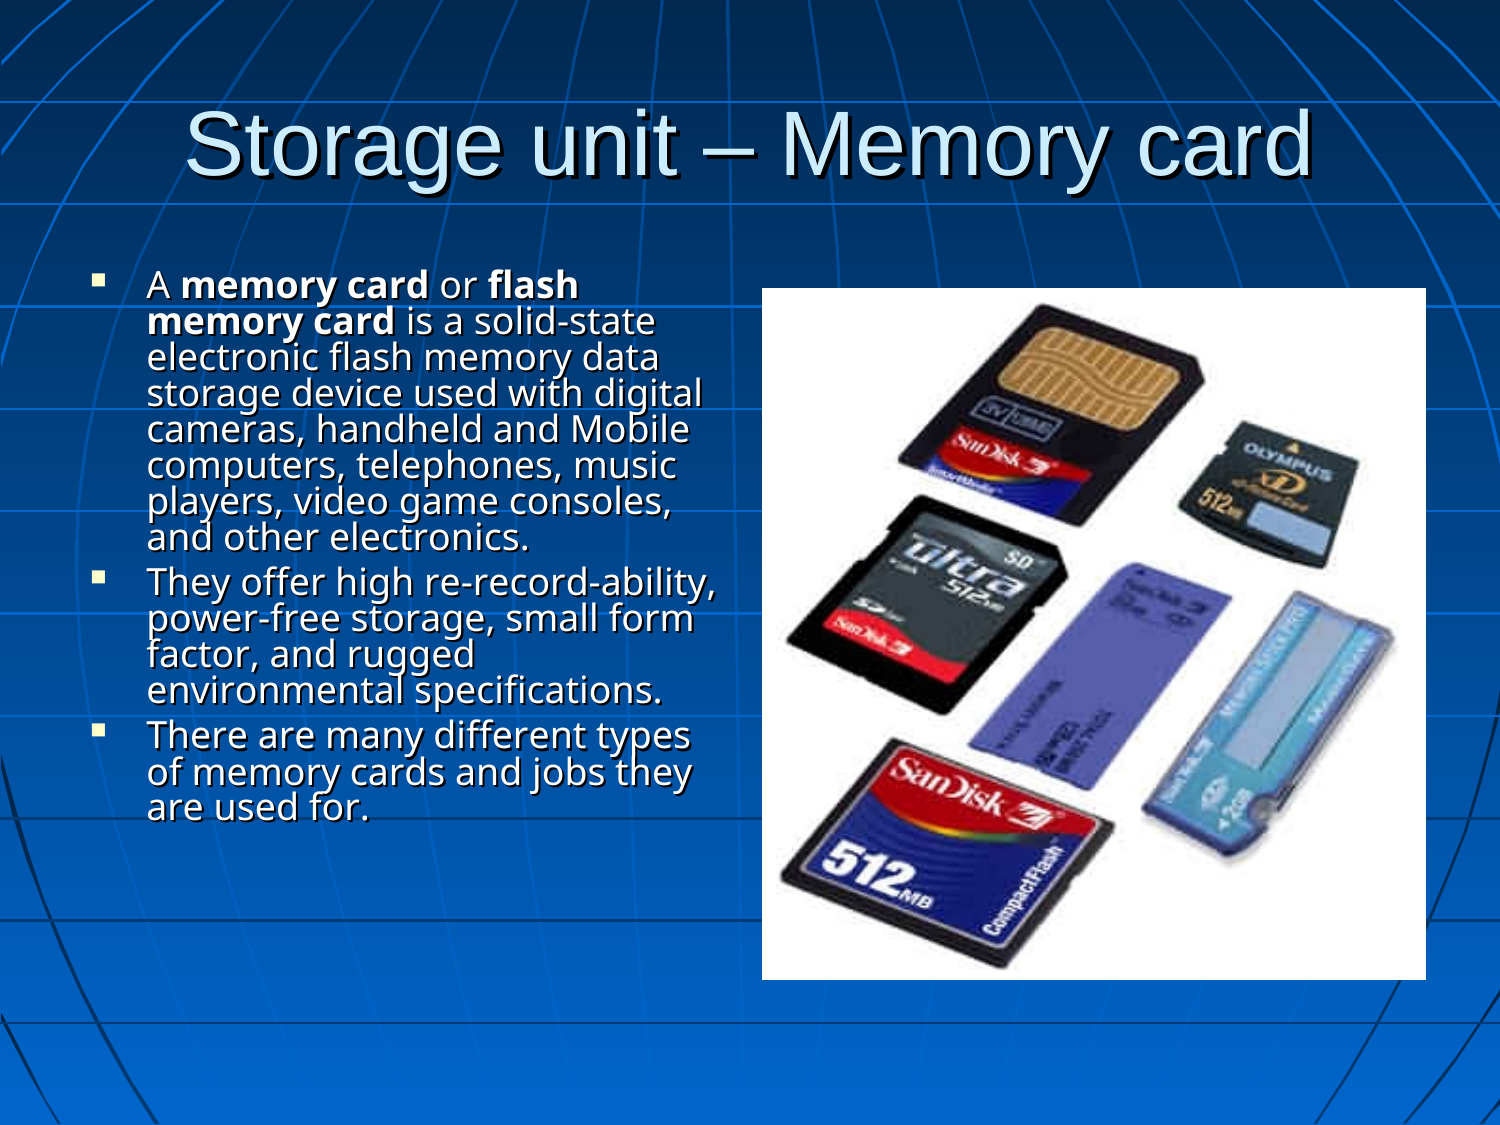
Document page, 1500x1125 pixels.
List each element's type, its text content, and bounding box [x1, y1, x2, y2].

title Storage unit – Memory card [75, 45, 1426, 233]
text_box [762, 288, 1426, 980]
list A memory card or flash memory card is a solid-state electronic flash memory data storage device used with digital cameras, handheld and Mobile computers, telephones, music players, video game consoles, and other electronics. They offer high re-record-ability, power-free storage, small form factor, and rugged environmental specifications. There are many different types of memory cards and jobs they are used for. [75, 262, 738, 1006]
